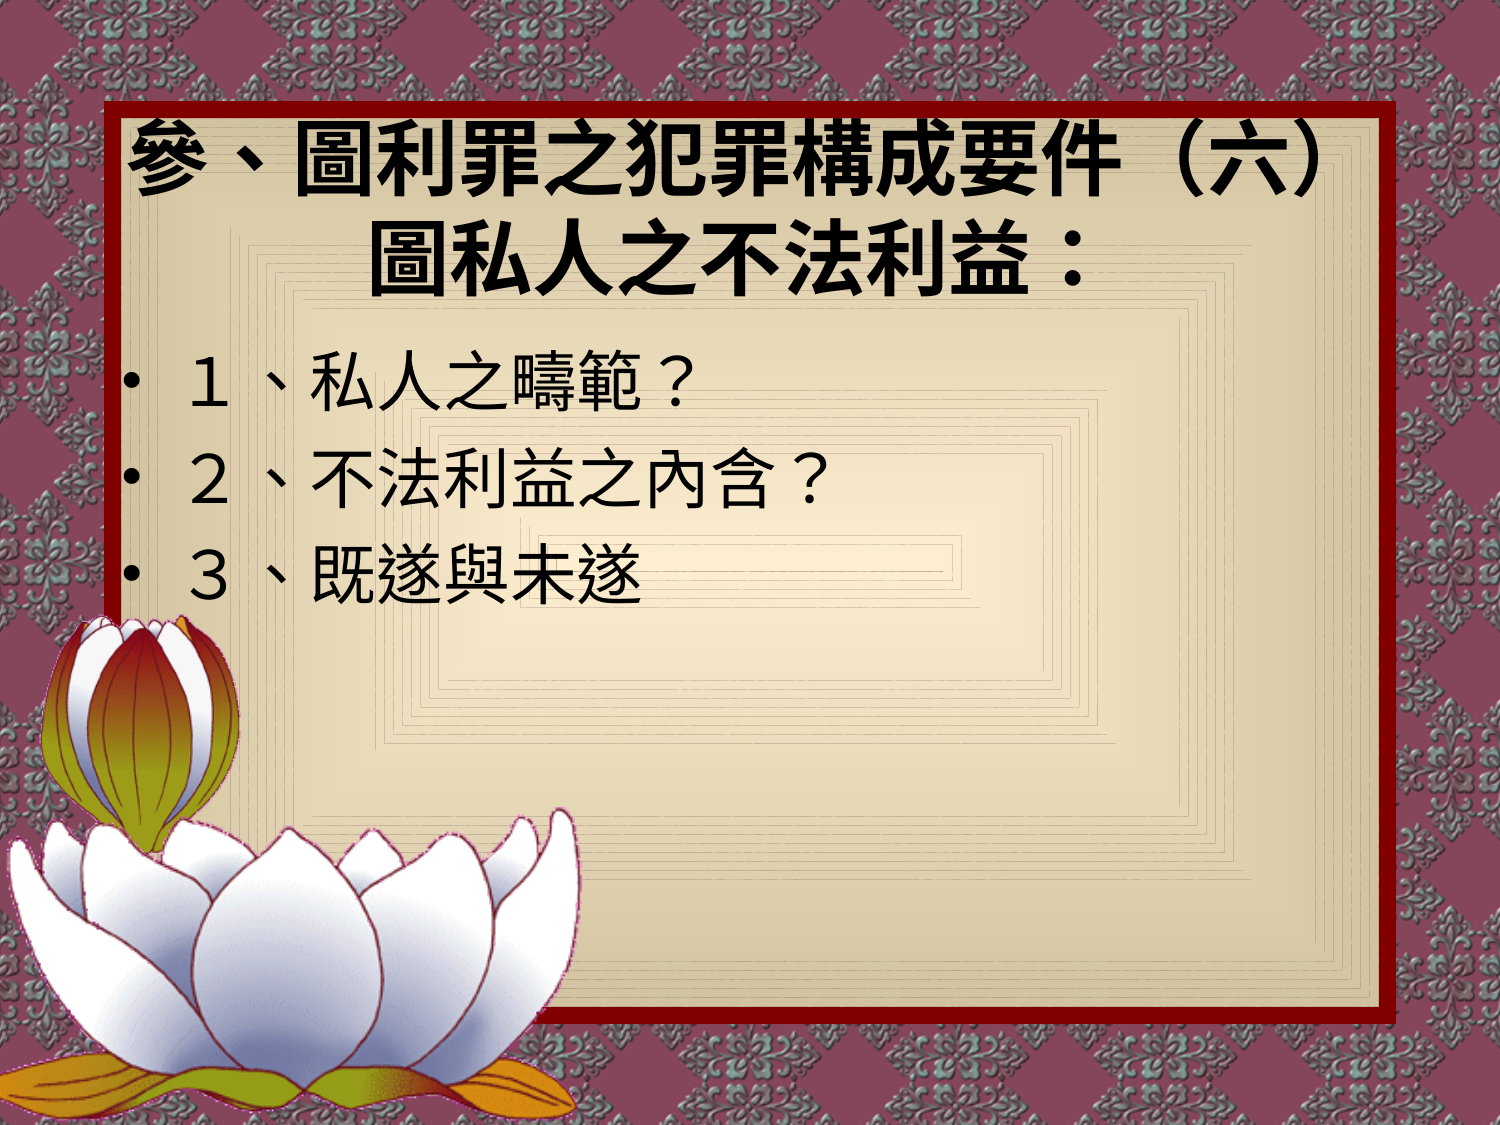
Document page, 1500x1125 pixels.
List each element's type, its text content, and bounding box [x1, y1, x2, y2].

list １、私人之疇範？ ２、不法利益之內含？ ３、既遂與未遂 [112, 324, 1388, 988]
title 參、圖利罪之犯罪構成要件（六）圖私人之不法利益： [112, 112, 1388, 300]
picture [0, 0, 1500, 1125]
